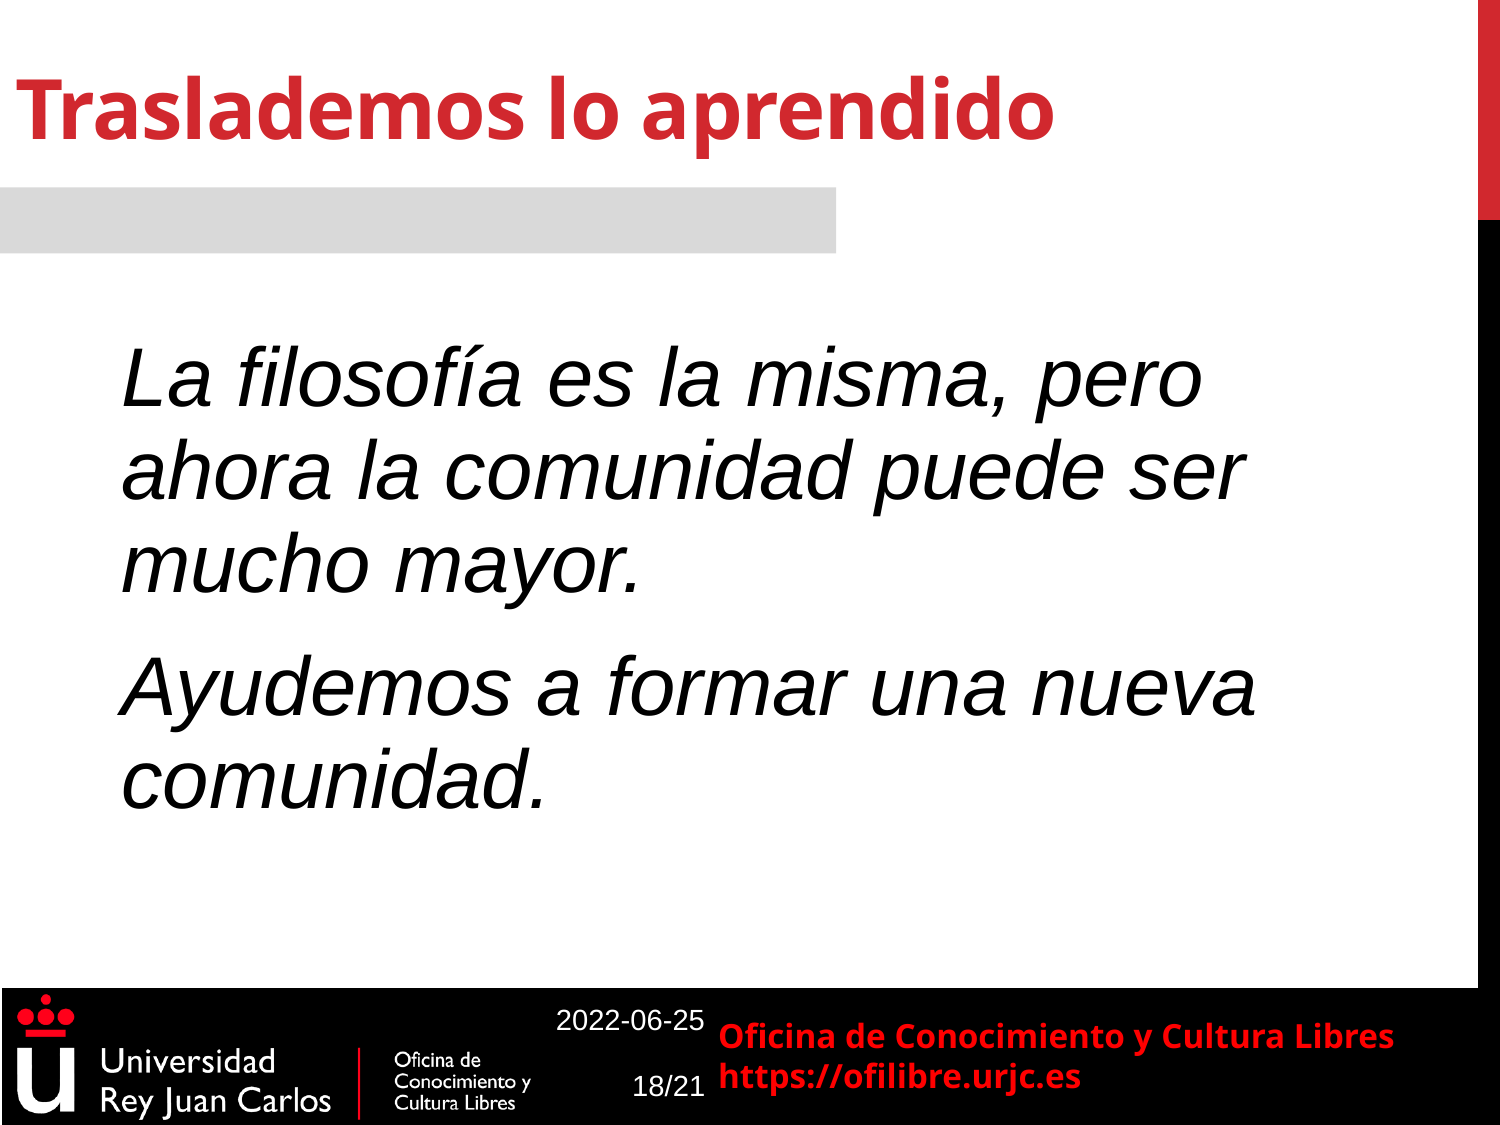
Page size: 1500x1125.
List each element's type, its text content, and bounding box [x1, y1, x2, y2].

picture [17, 994, 531, 1120]
list La filosofía es la misma, pero ahora la comunidad puede ser mucho mayor. Ayudemos a formar una nueva comunidad. [106, 323, 1352, 864]
text_box Traslademos lo aprendido [0, 24, 1326, 172]
title [75, 7, 1425, 196]
